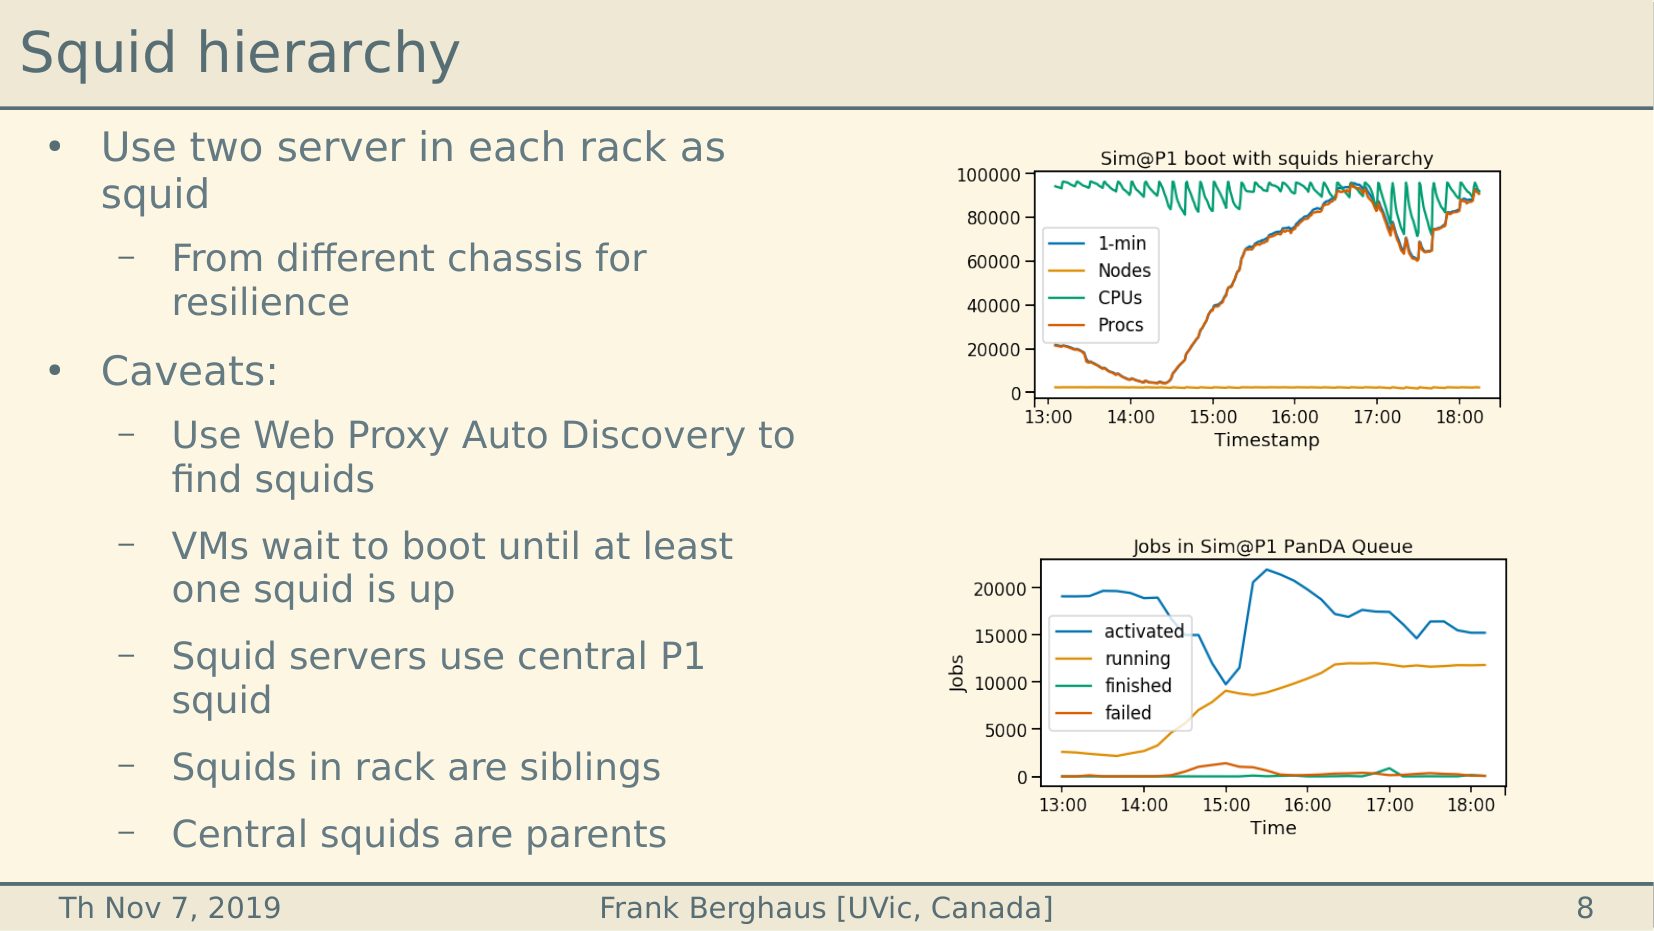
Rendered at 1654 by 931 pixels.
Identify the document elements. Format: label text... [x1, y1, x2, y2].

title Squid hierarchy [2, 0, 1654, 107]
list Use two server in each rack as squid From different chassis for resilience Caveats: Use Web Proxy Auto Discovery to find squids VMs wait to boot until at least one squid is up Squid servers use central P1 squid Squids in rack are siblings Central squids are parents [30, 123, 806, 867]
picture [948, 143, 1517, 458]
picture [943, 531, 1522, 846]
